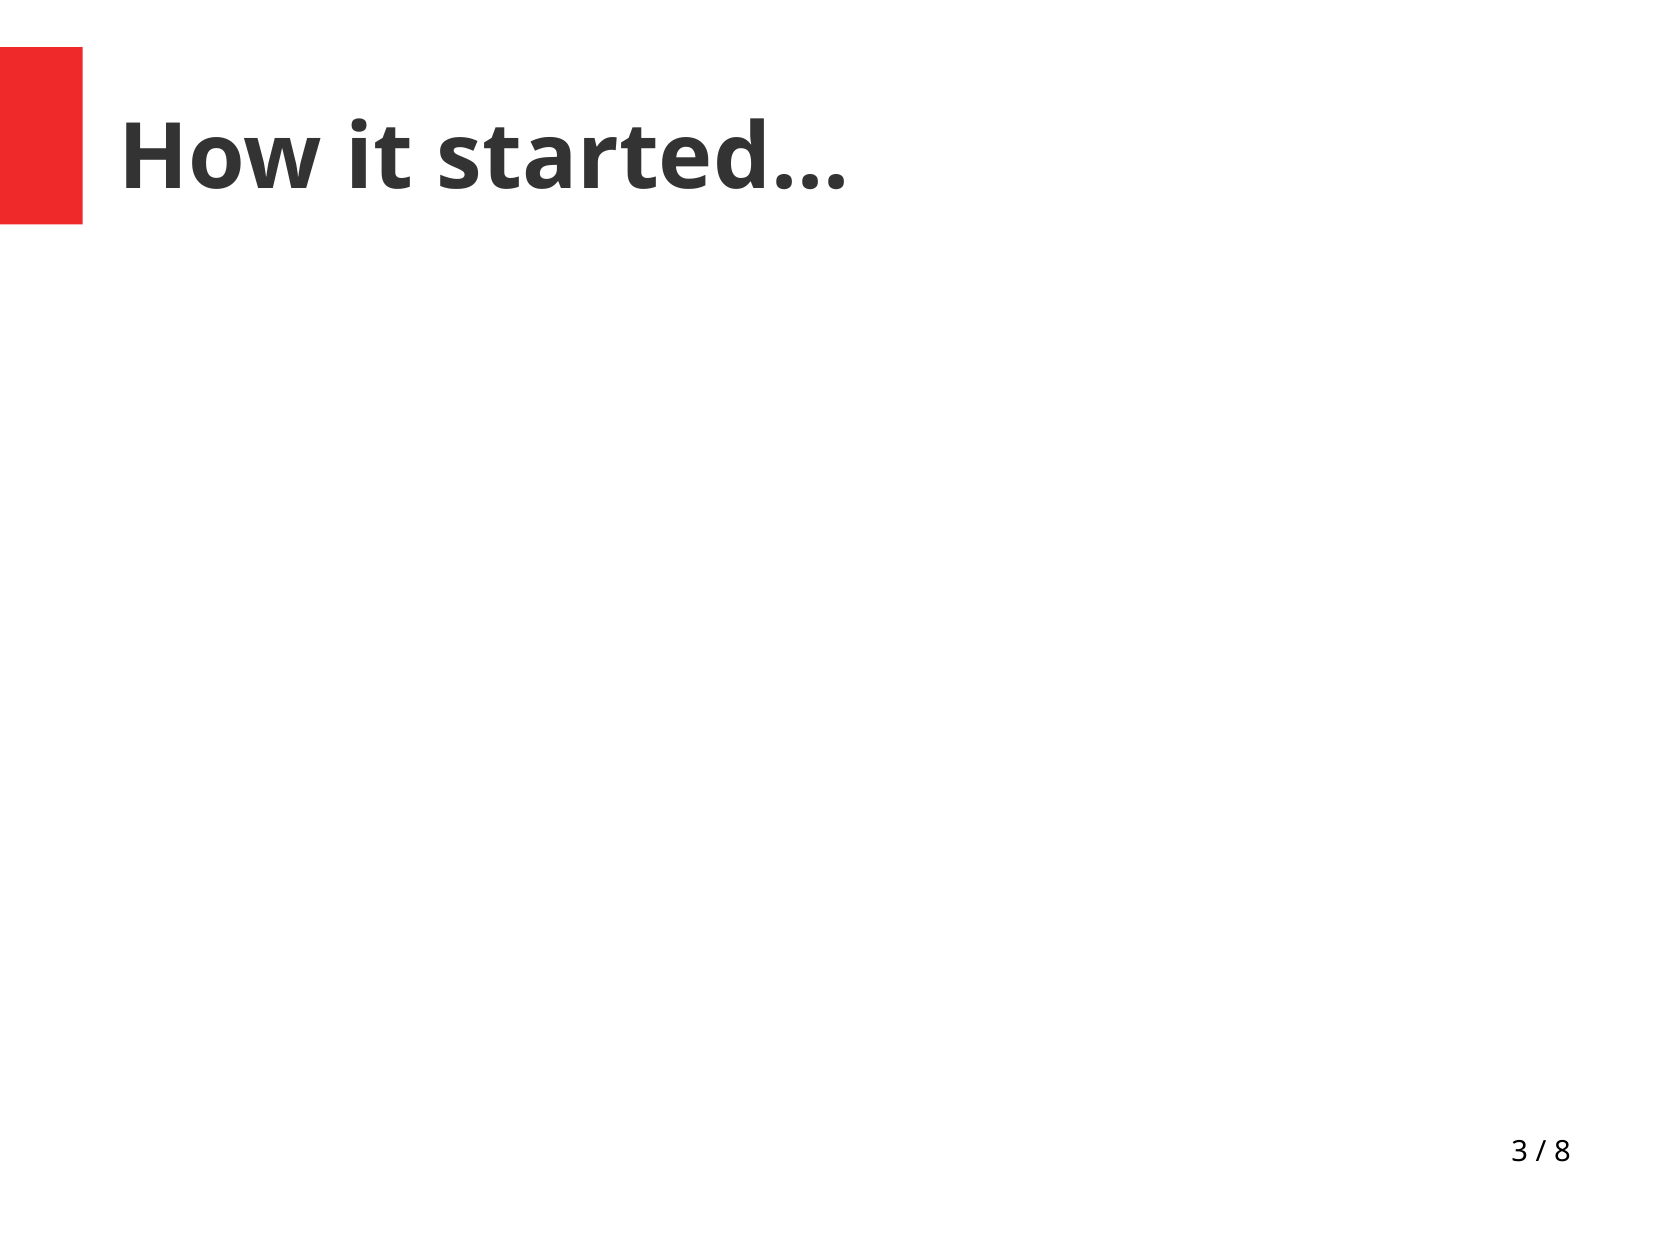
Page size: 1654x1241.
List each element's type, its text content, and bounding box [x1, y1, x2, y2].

title How it started... [118, 49, 1571, 257]
